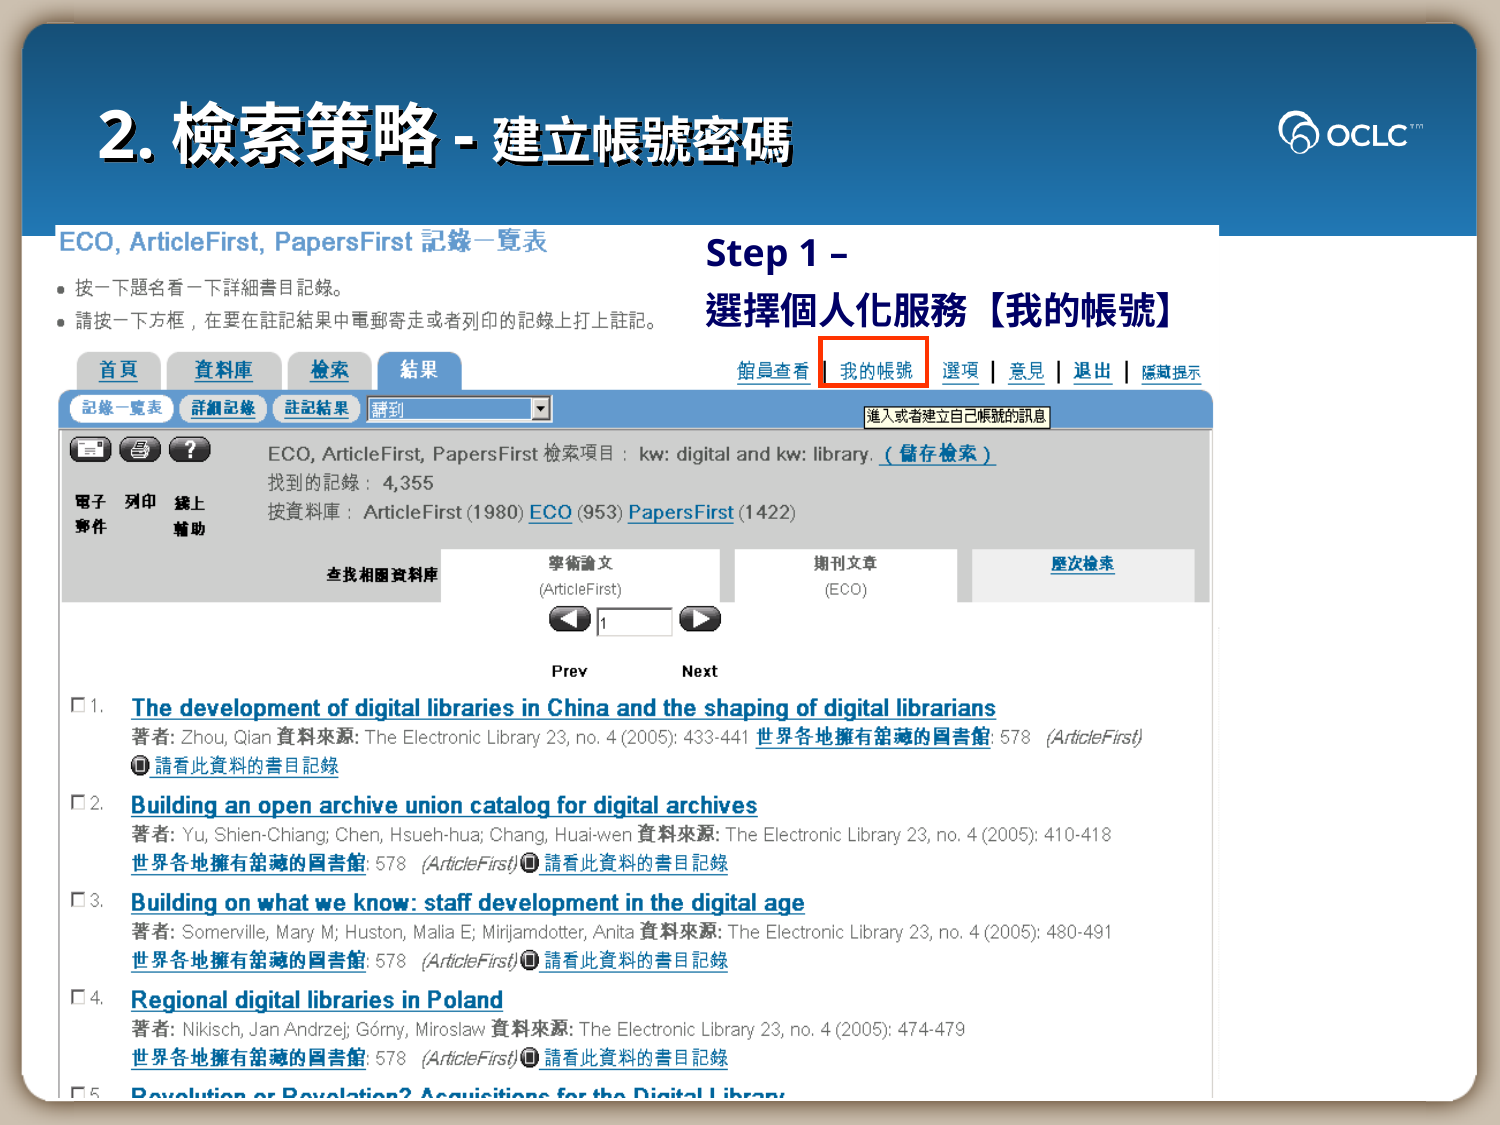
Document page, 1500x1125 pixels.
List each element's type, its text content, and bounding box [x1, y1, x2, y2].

text_box Step 1 – 選擇個人化服務【我的帳號】 [1050, 302, 1074, 325]
text_box 2.檢索策略-建立帳號密碼 [83, 81, 1258, 183]
text_box Step 1 – 選擇個人化服務【我的帳號】 [691, 208, 1403, 325]
picture [55, 224, 1220, 1098]
